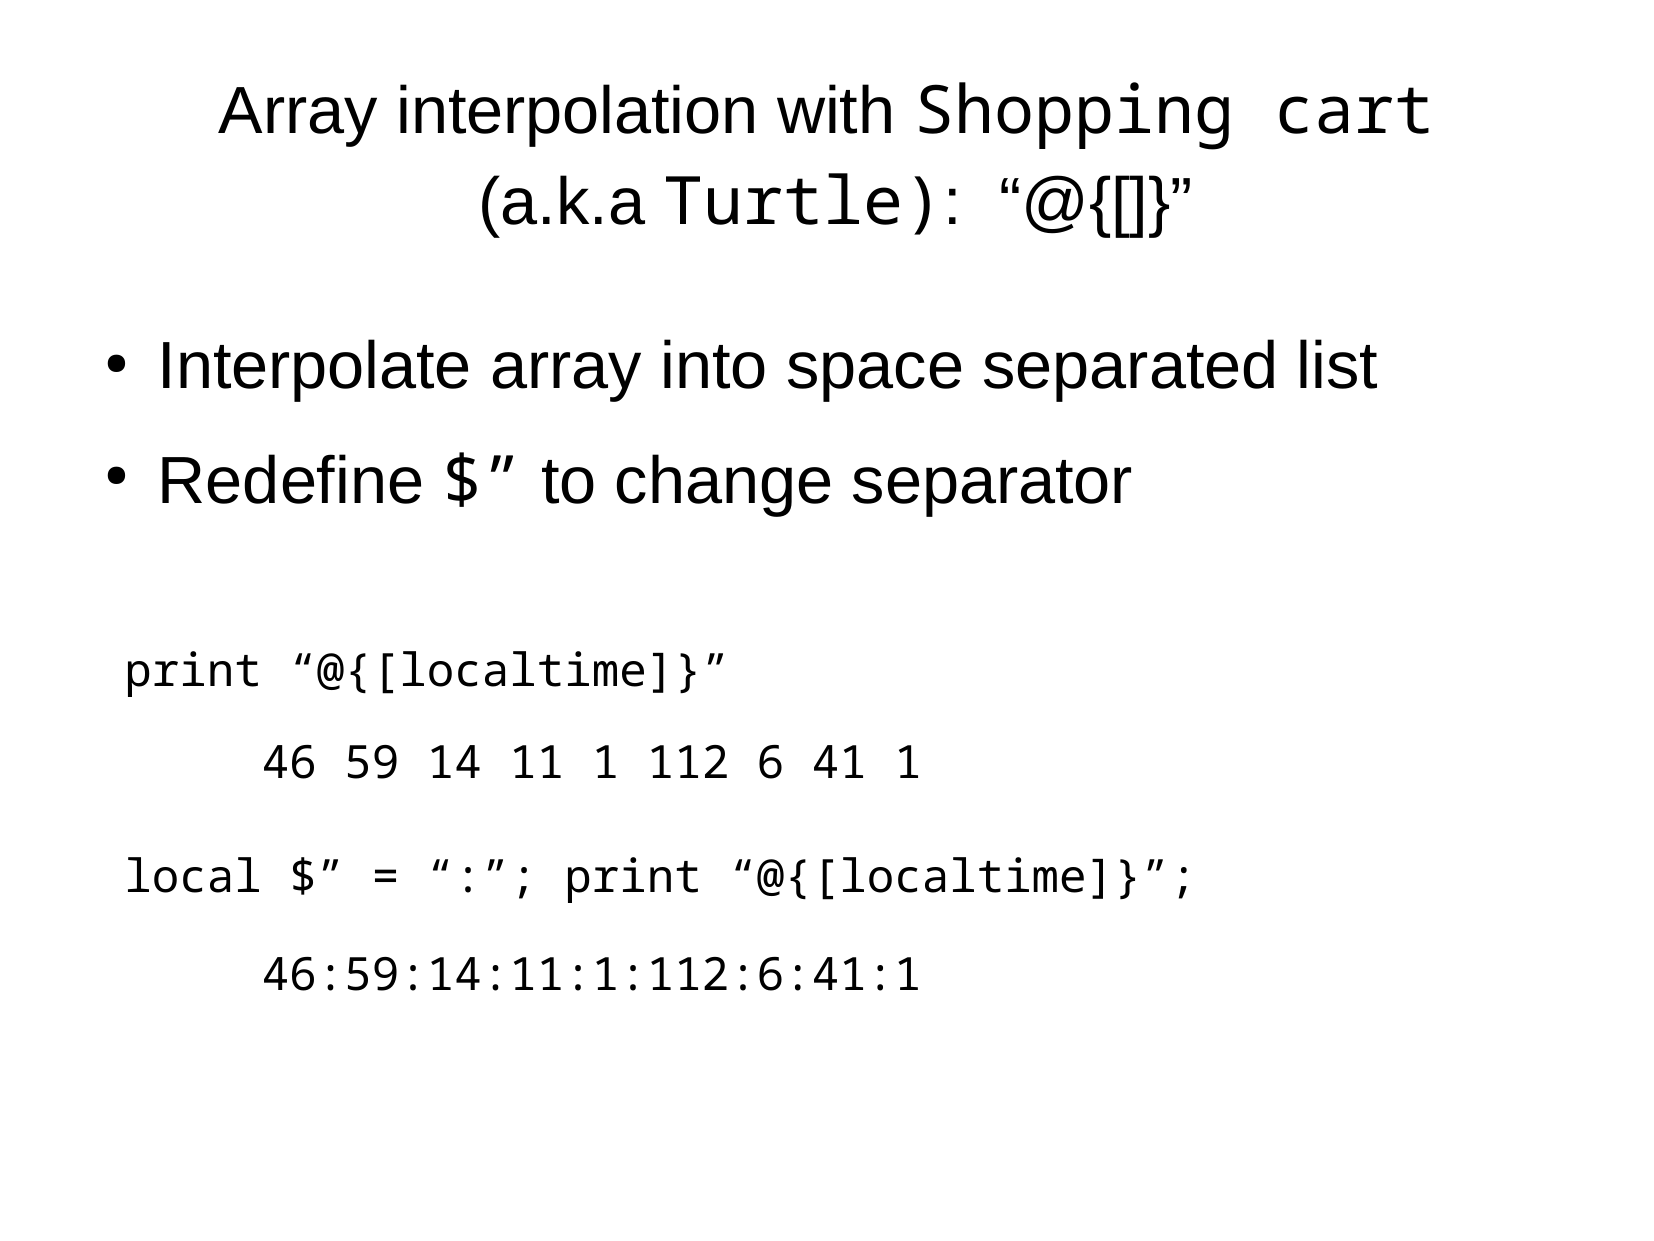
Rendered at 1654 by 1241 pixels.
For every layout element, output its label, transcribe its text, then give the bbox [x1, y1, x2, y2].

list print “@{[localtime]}” 46 59 14 11 1 112 6 41 1 local $” = “:”; print “@{[localtime]}”; 46:59:14:11:1:112:6:41:1 [124, 637, 1613, 1109]
list Interpolate array into space separated list Redefine $” to change separator [86, 327, 1576, 601]
title Array interpolation with Shopping cart (a.k.a Turtle): “@{[]}” [82, 49, 1571, 257]
